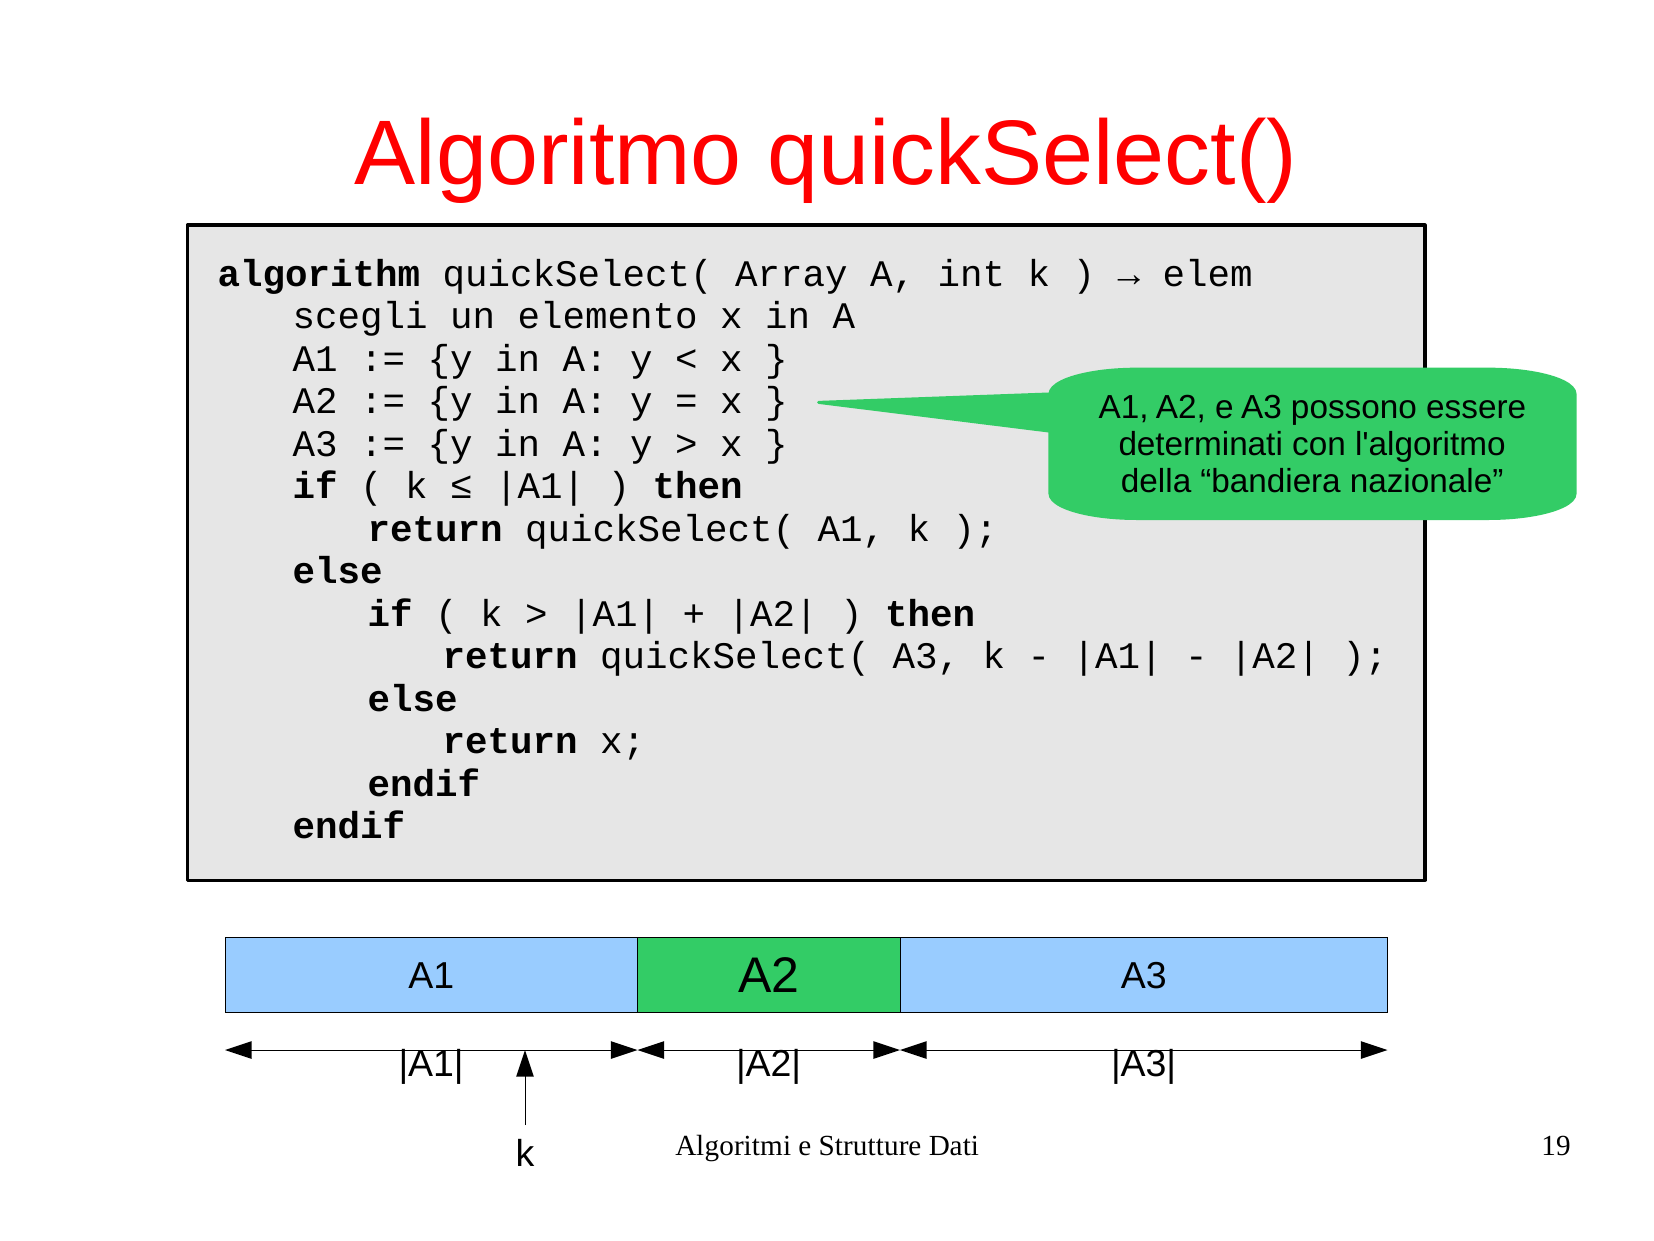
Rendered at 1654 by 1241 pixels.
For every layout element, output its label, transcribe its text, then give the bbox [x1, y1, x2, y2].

text_box A3 [901, 937, 1388, 1013]
text_box A1 [225, 937, 637, 1013]
text_box A1, A2, e A3 possono essere determinati con l'algoritmo della “bandiera nazionale” [818, 369, 1576, 519]
text_box k [487, 1125, 563, 1182]
title Algoritmo quickSelect() [82, 49, 1571, 257]
text_box A2 [637, 937, 901, 1013]
text_box algorithm quickSelect( Array A, int k ) → elem scegli un elemento x in A A1 := {y in A: y < x } A2 := {y in A: y = x } A3 := {y in A: y > x } if ( k ≤ |A1| ) then return quickSelect( A1, k ); else if ( k > |A1| + |A2| ) then return quickSelect( A3, k - |A1| - |A2| ); else return x; endif endif [187, 225, 1426, 881]
